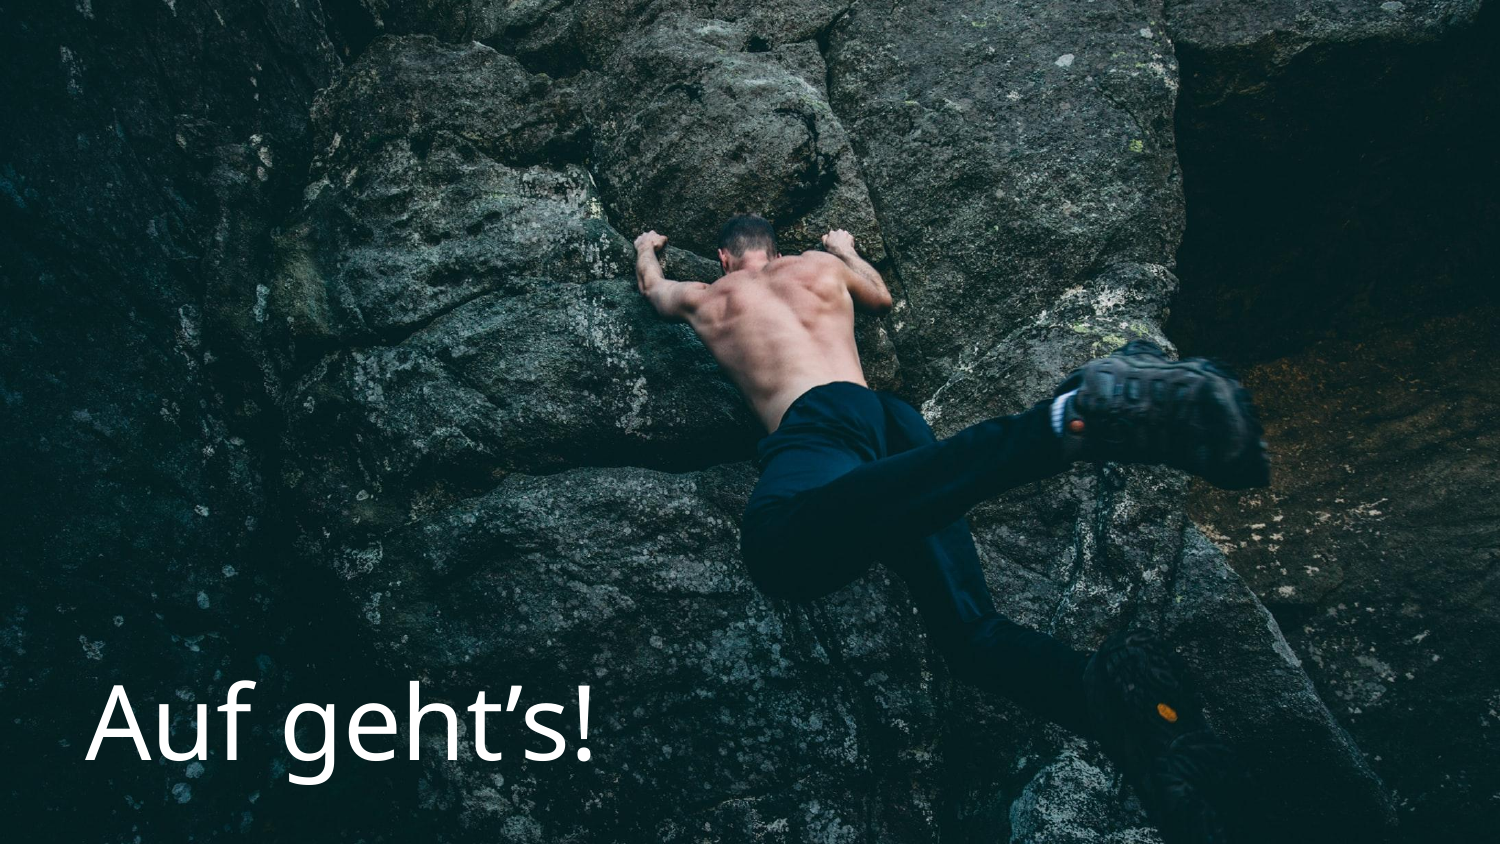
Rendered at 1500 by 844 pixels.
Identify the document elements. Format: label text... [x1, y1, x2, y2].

text_box Auf geht’s! [70, 641, 822, 797]
picture [0, 0, 1500, 844]
